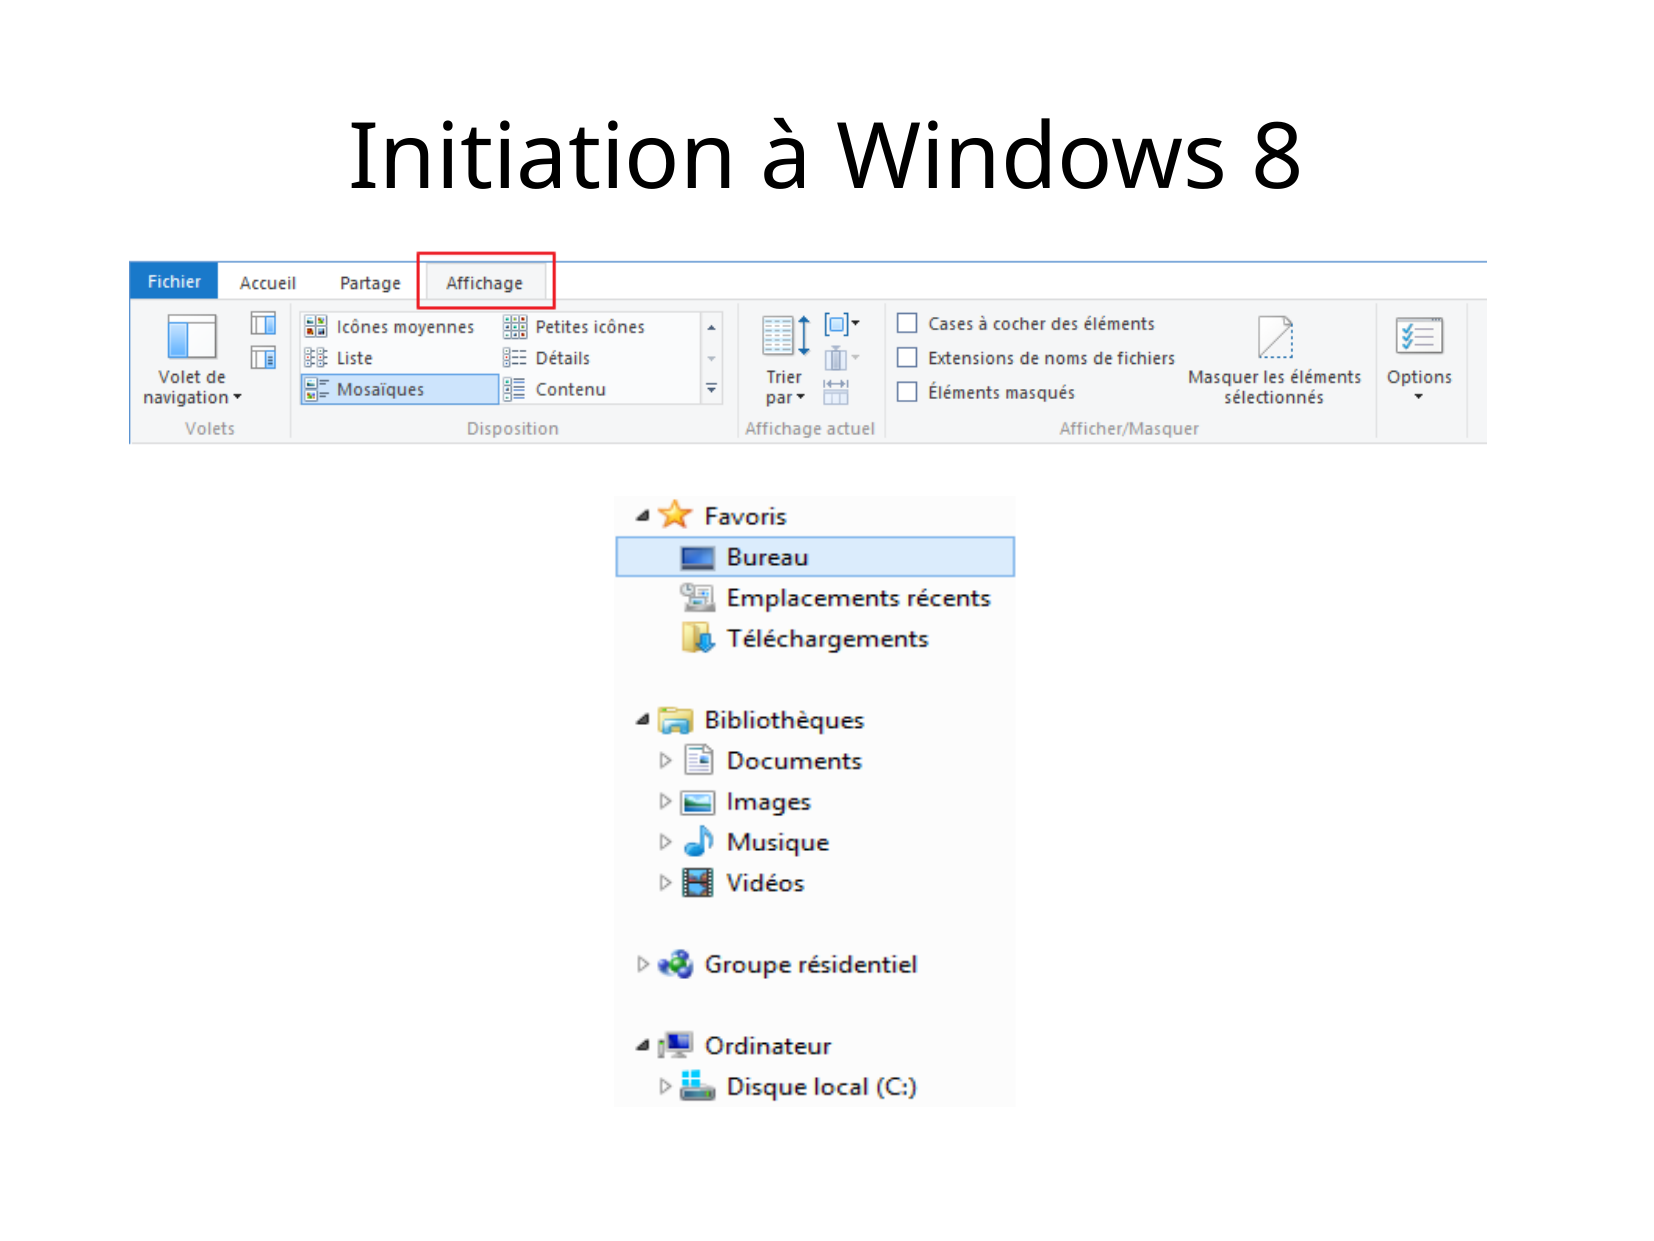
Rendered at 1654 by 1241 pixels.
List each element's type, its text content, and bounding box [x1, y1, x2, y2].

picture [129, 241, 1487, 449]
picture [614, 496, 1018, 1107]
title Initiation à Windows 8 [82, 49, 1571, 257]
